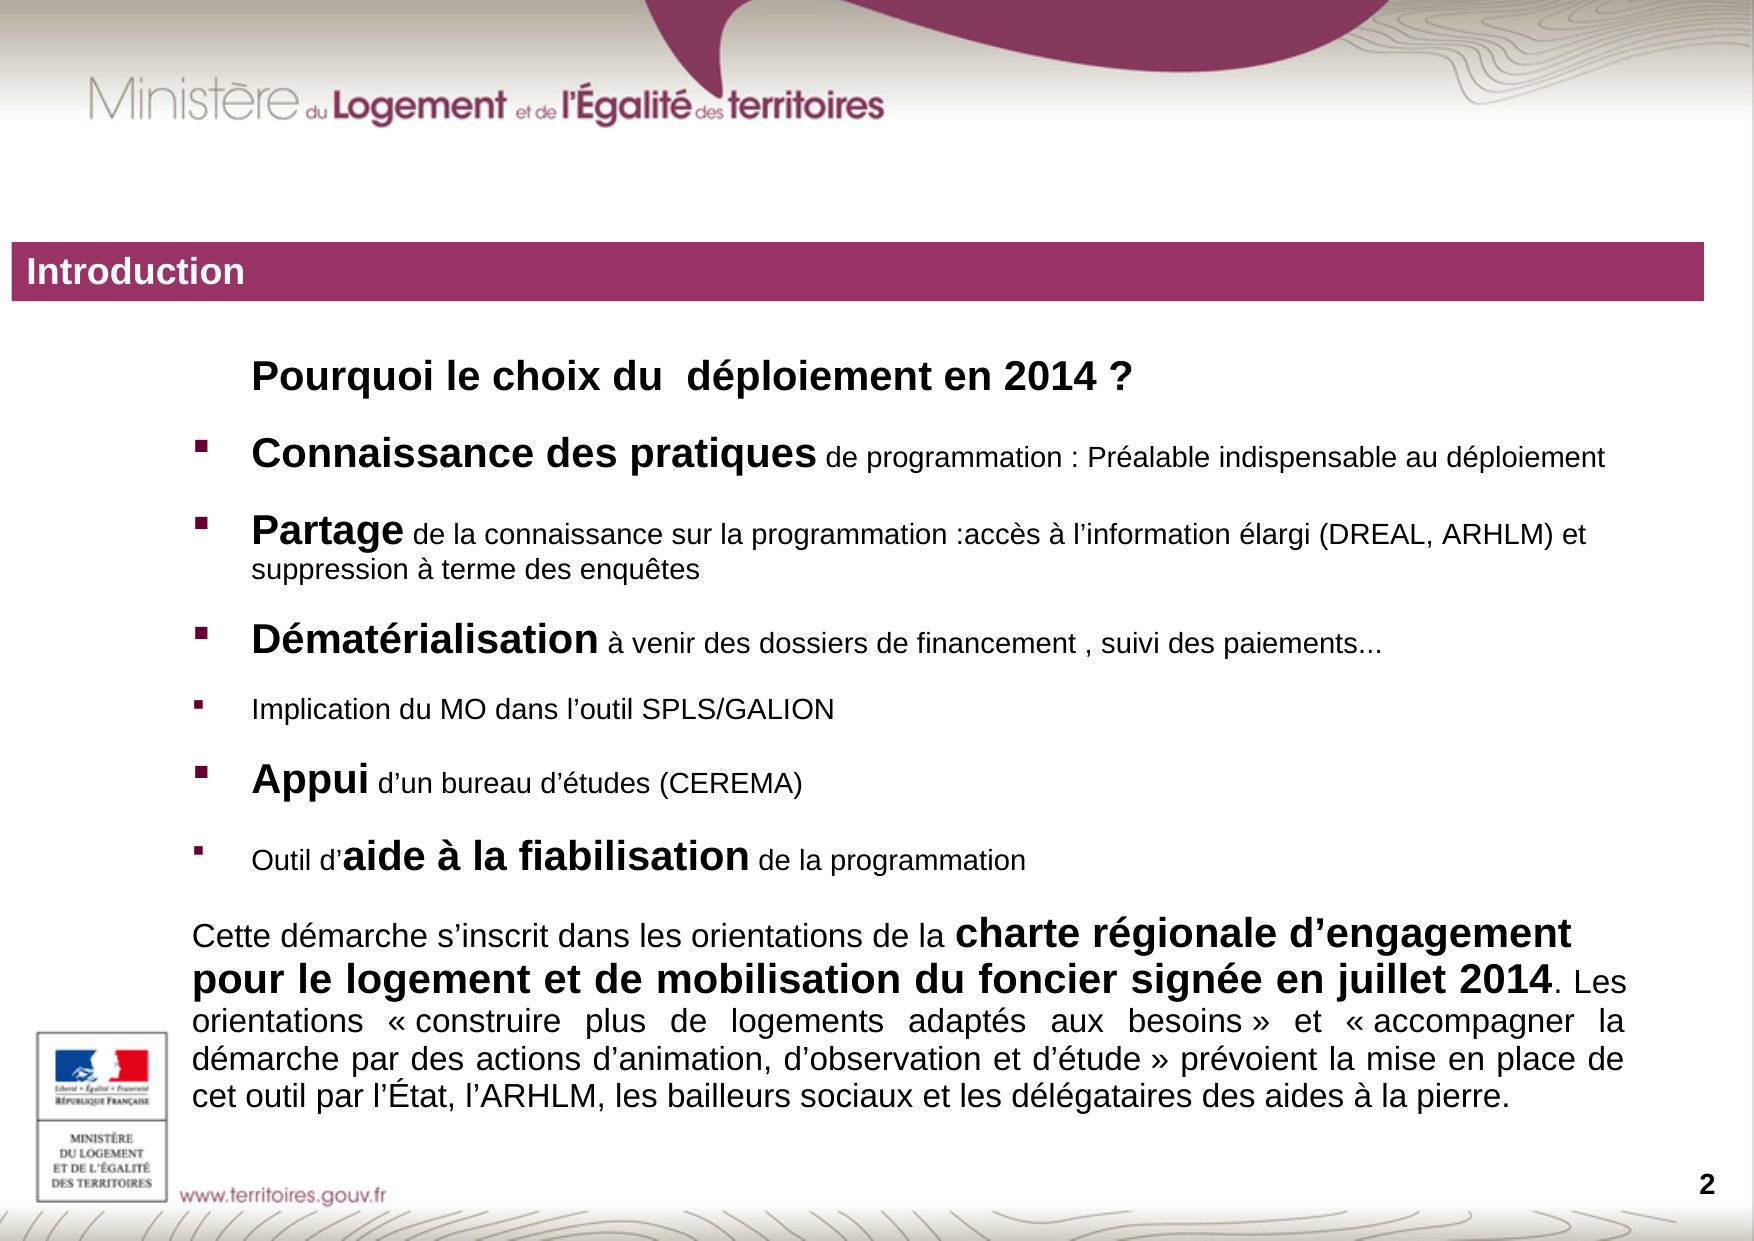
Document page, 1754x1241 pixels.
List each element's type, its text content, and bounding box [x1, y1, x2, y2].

text_box Introduction [11, 242, 1704, 302]
picture [0, 0, 1754, 1241]
text_box Pourquoi le choix du déploiement en 2014 ? Connaissance des pratiques de programmation : Préalable indispensable au déploiement Partage de la connaissance sur la programmation :accès à l’information élargi (DREAL, ARHLM) et suppression à terme des enquêtes Dématérialisation à venir des dossiers de financement , suivi des paiements... Implication du MO dans l’outil SPLS/GALION Appui d’un bureau d’études (CEREMA) Outil d’aide à la fiabilisation de la programmation Cette démarche s’inscrit dans les orientations de la charte régionale d’engagement pour le logement et de mobilisation du foncier signée en juillet 2014. Les orientations « construire plus de logements adaptés aux besoins » et « accompagner la démarche par des actions d’animation, d’observation et d’étude » prévoient la mise en place de cet outil par l’État, l’ARHLM, les bailleurs sociaux et les délégataires des aides à la pierre. [177, 346, 1642, 1122]
